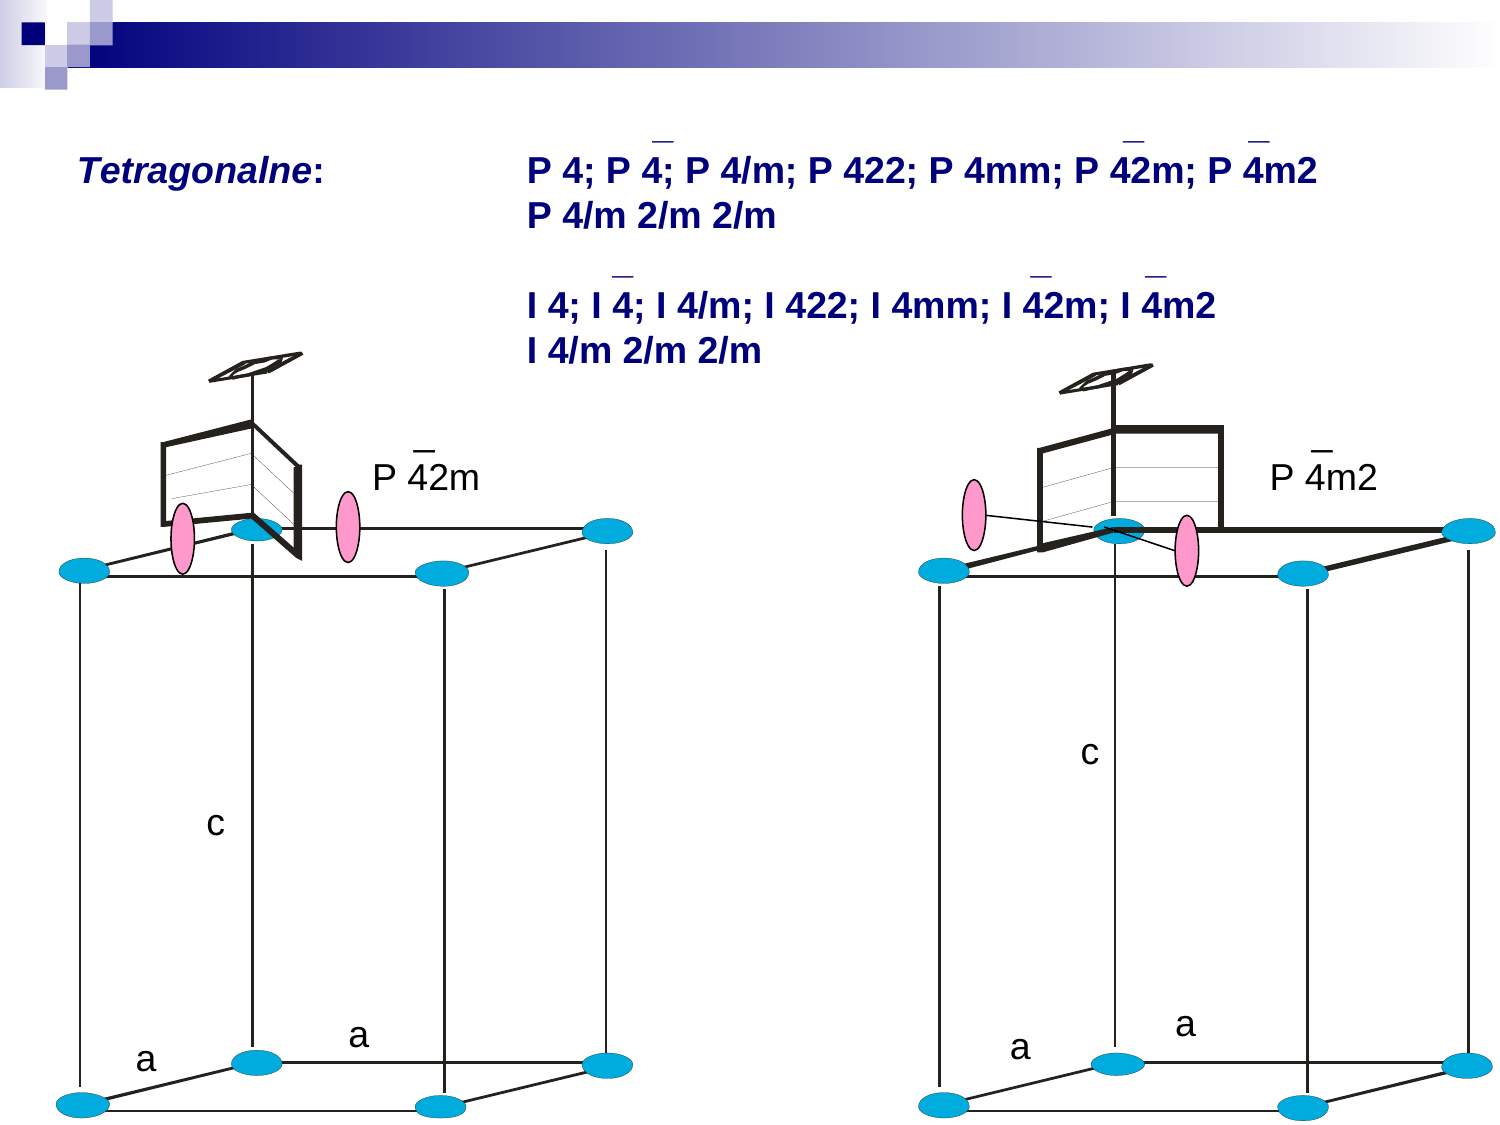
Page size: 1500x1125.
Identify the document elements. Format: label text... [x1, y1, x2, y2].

text_box c [191, 790, 241, 851]
chart [53, 350, 1500, 1125]
text_box c [1065, 719, 1115, 780]
text_box [170, 503, 195, 575]
text_box _ P 4m2 [1254, 400, 1393, 506]
text_box [962, 479, 986, 551]
text_box a [1160, 990, 1211, 1052]
text_box a [120, 1026, 172, 1087]
text_box a [995, 1014, 1046, 1075]
text_box [336, 491, 360, 563]
text_box _ _ _ Tetragonalne: P 4; P 4; P 4/m; P 422; P 4mm; P 42m; P 4m2 P 4/m 2/m 2/m _ _ _ I 4; I 4; I 4/m; I 422; I 4mm; I 42m; I 4m2 I 4/m 2/m 2/m [62, 93, 1334, 371]
text_box a [333, 1002, 385, 1064]
text_box _ P 42m [357, 400, 496, 506]
text_box [1175, 515, 1199, 587]
